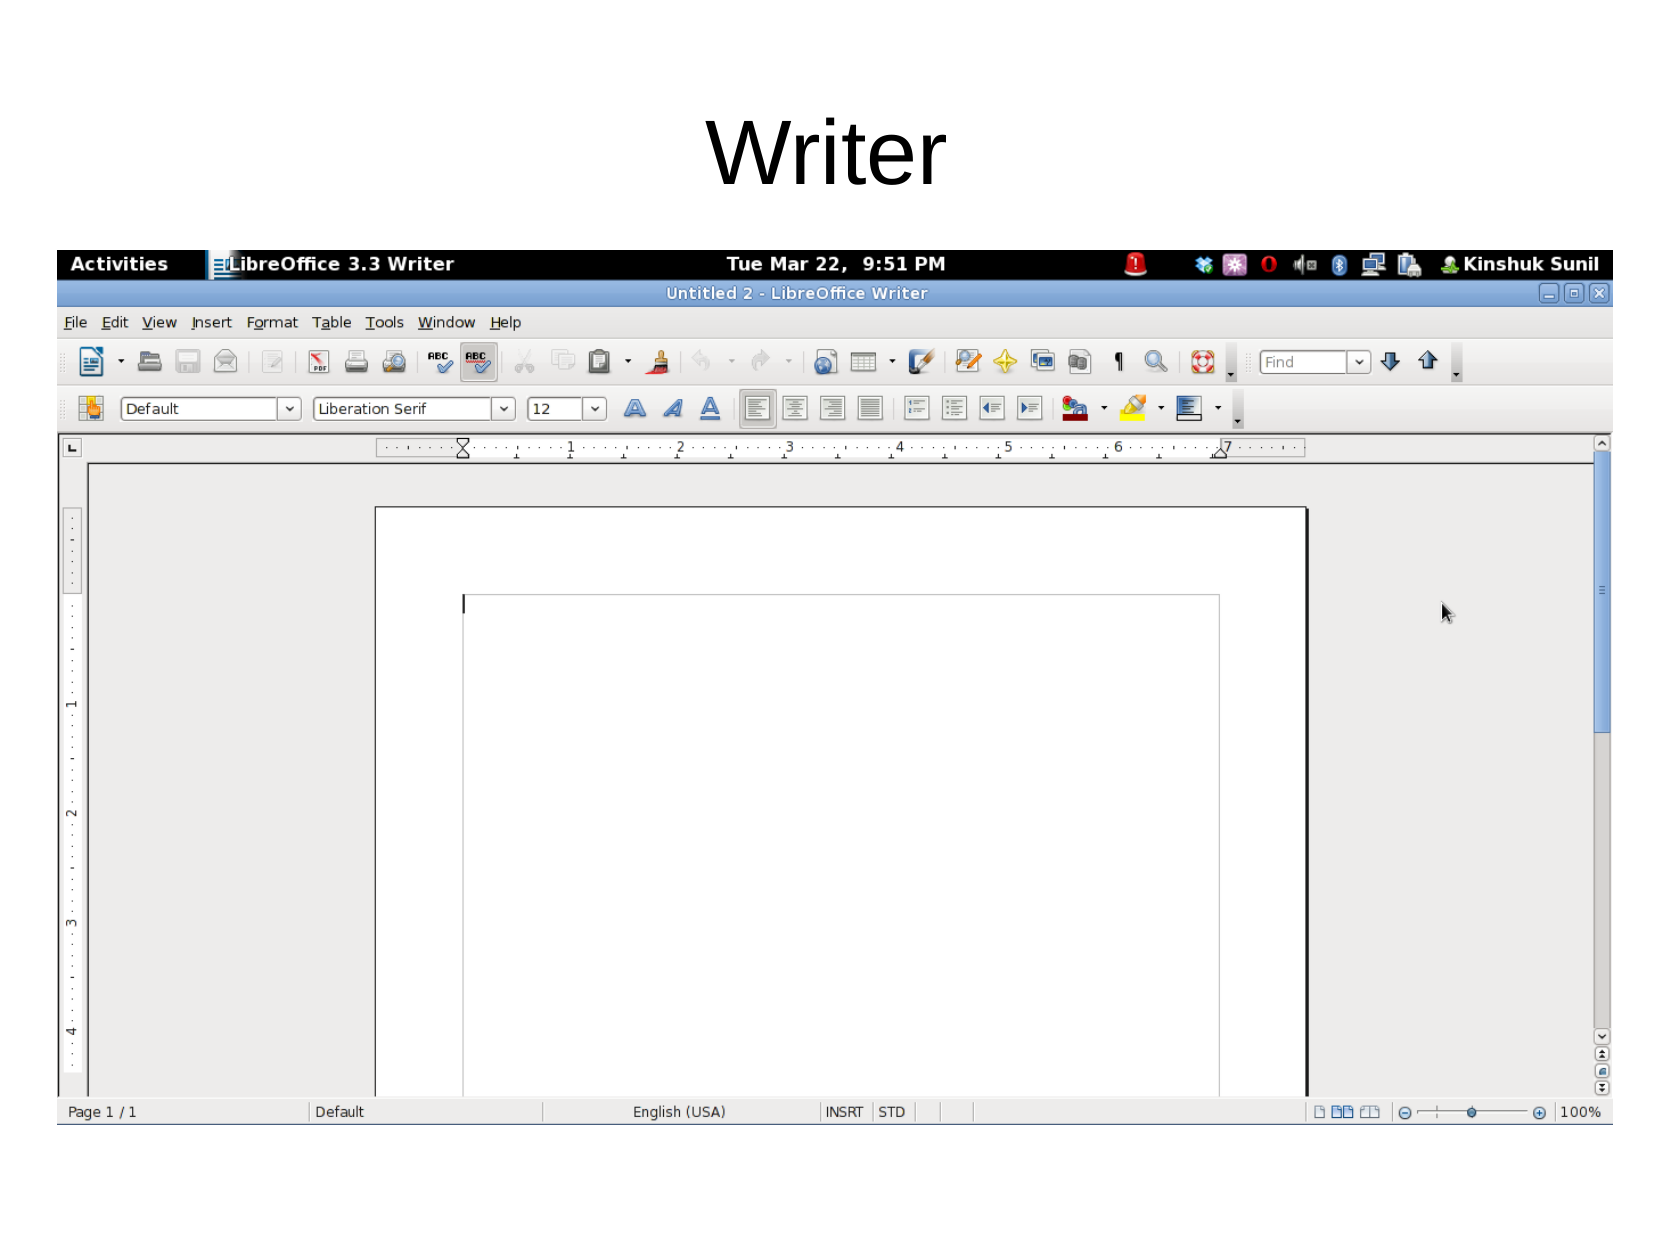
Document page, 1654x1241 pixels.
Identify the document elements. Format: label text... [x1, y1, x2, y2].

title Writer [82, 49, 1571, 250]
picture [57, 250, 1613, 1126]
